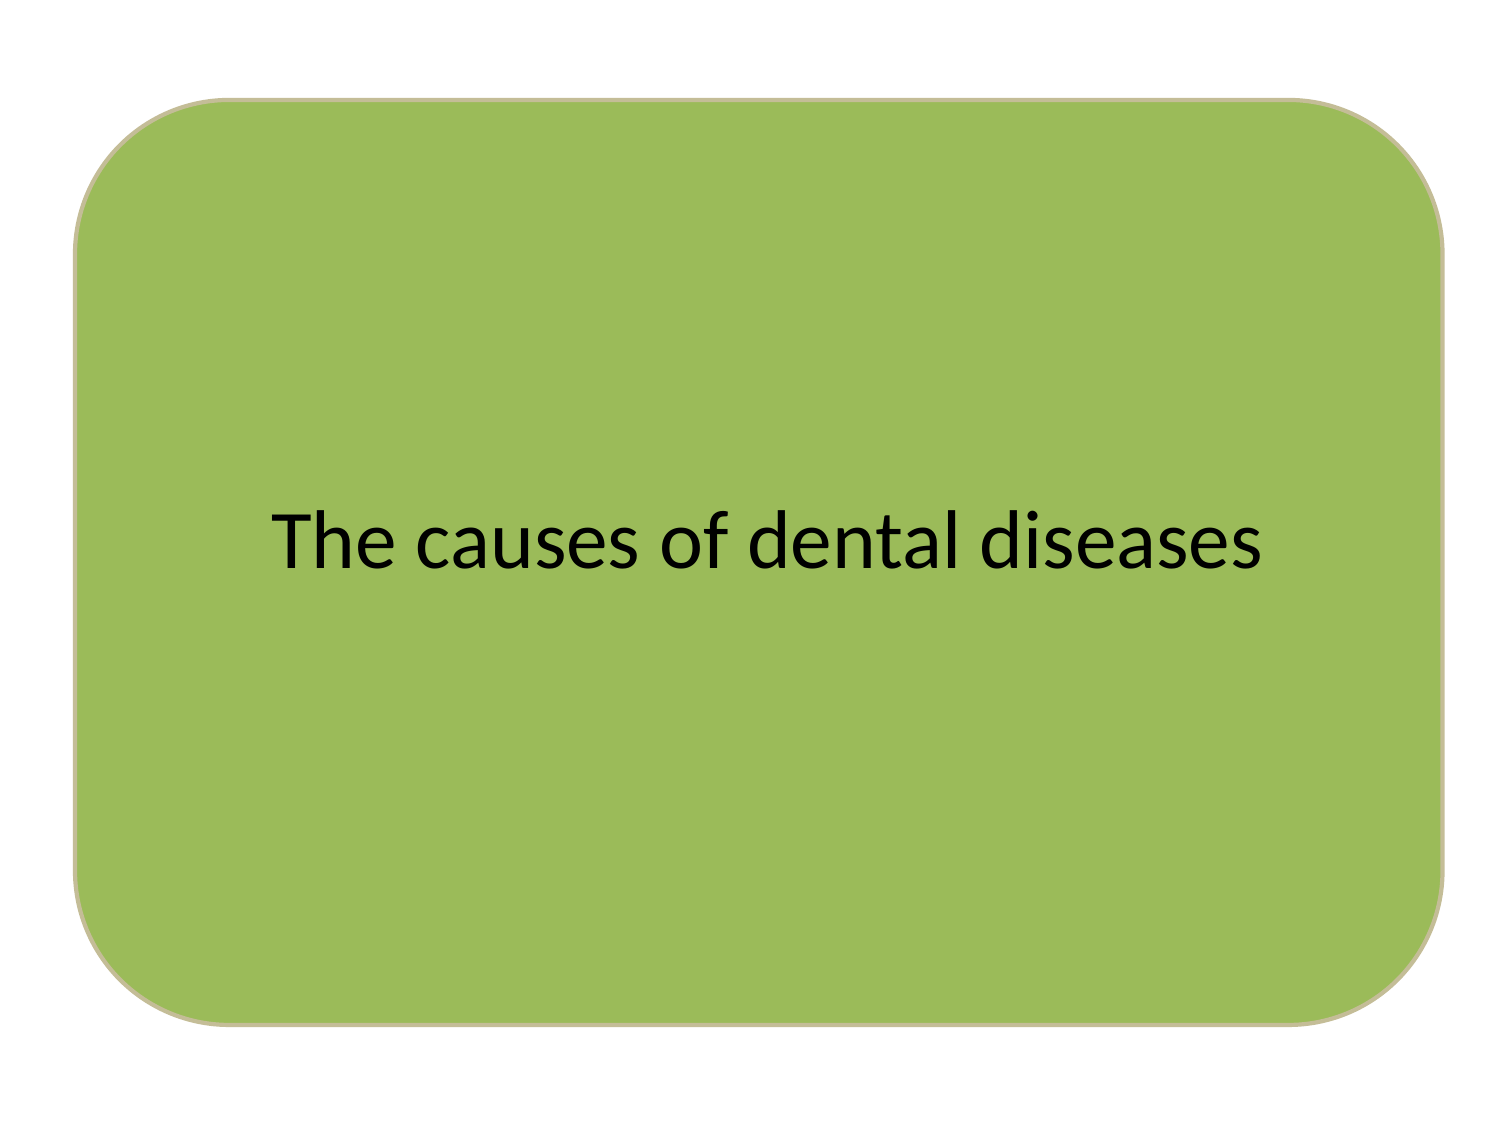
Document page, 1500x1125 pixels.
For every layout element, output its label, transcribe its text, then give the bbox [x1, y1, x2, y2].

text_box The causes of dental diseases [256, 489, 1288, 594]
text_box [75, 99, 1443, 1025]
